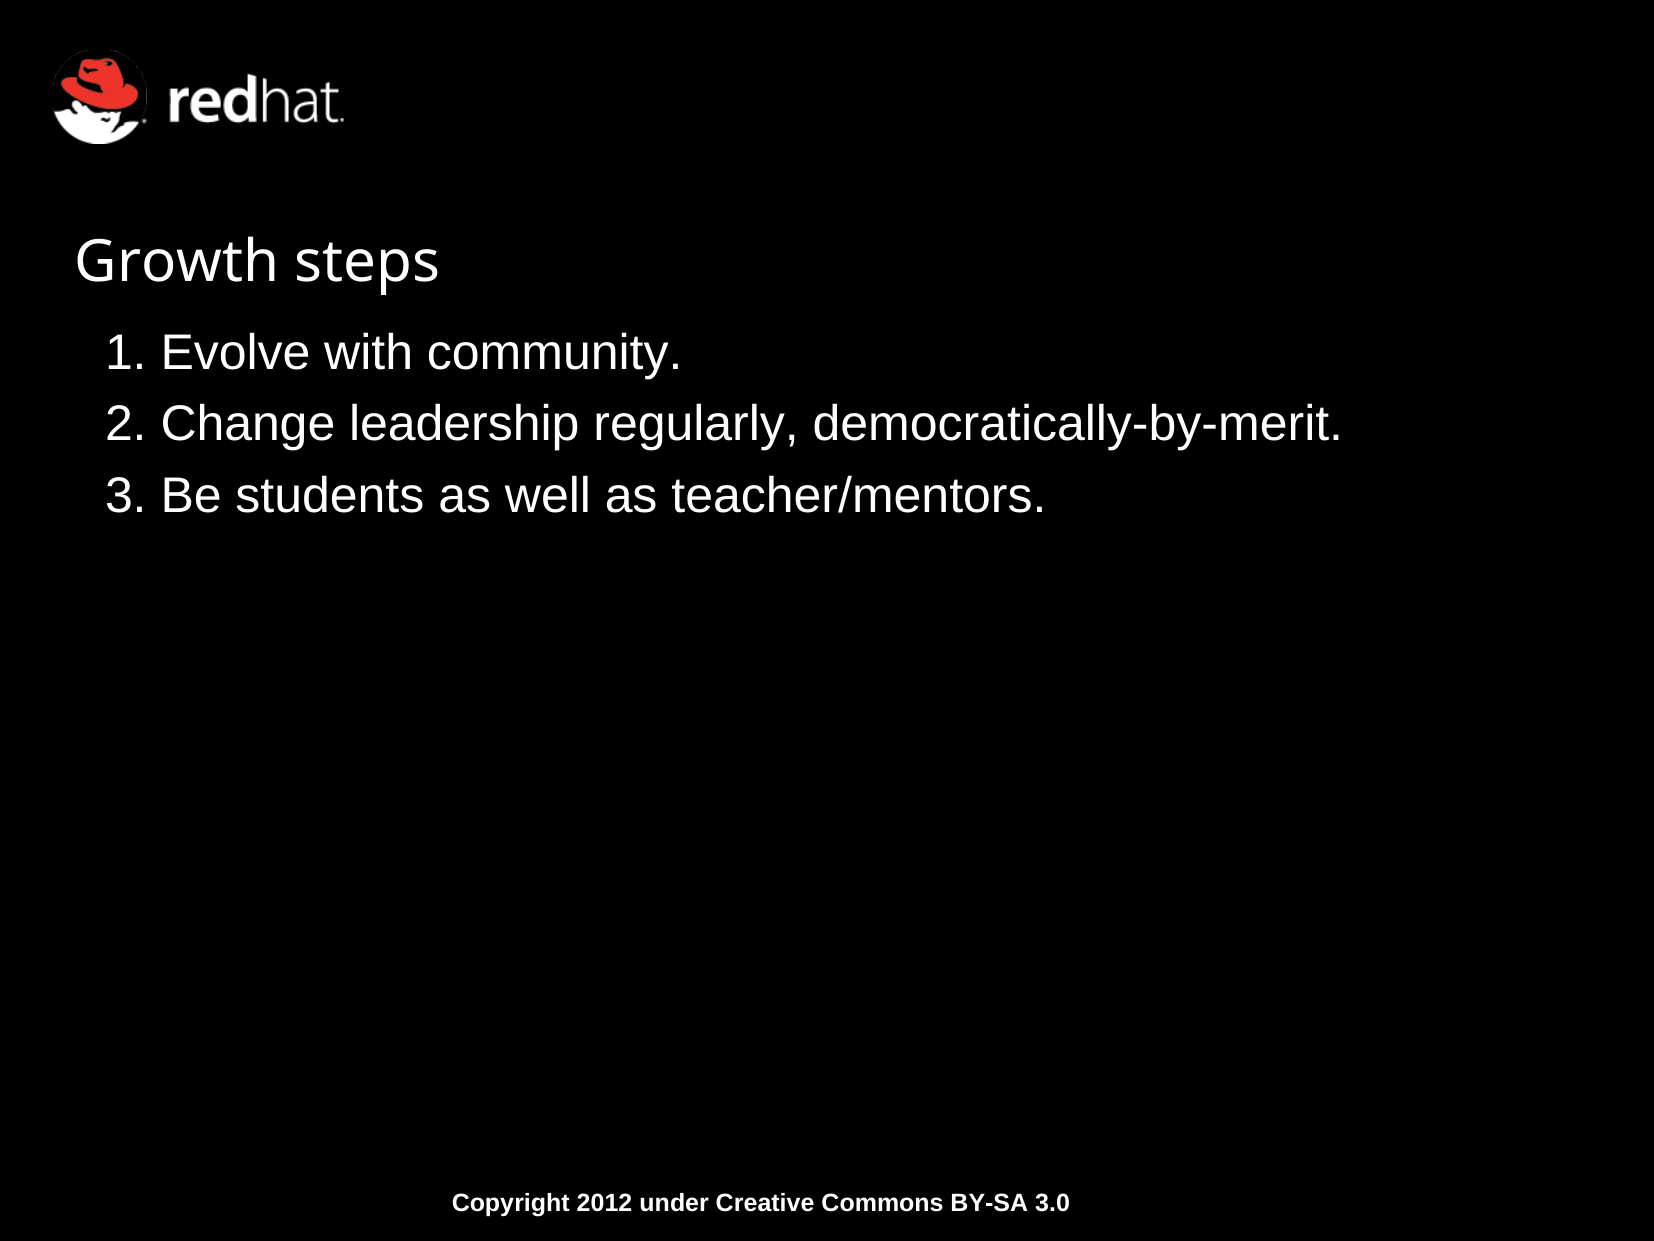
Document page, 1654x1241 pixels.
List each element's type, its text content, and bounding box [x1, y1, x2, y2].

list 1. Evolve with community. 2. Change leadership regularly, democratically-by-merit. 3. Be students as well as teacher/mentors. [77, 324, 1500, 1186]
picture [52, 49, 345, 144]
title Growth steps [74, 199, 1506, 318]
